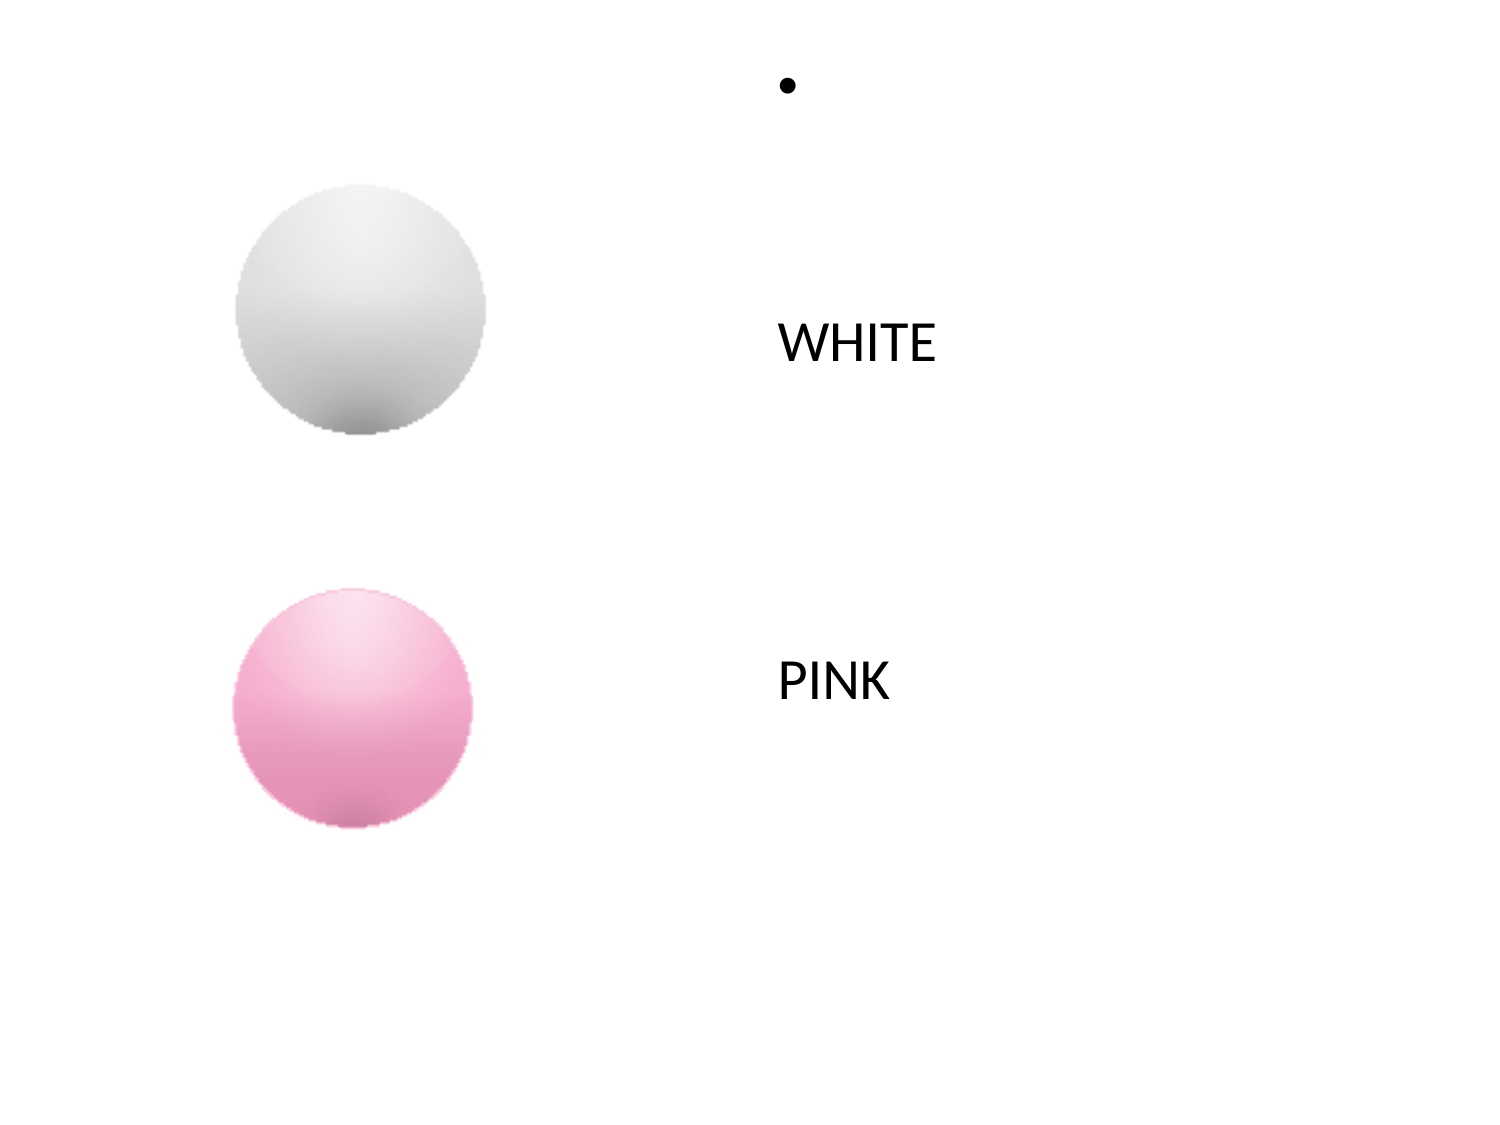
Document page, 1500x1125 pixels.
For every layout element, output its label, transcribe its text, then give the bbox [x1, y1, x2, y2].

list WHITE PINK [762, 42, 1426, 1005]
picture [230, 586, 477, 833]
picture [231, 180, 492, 441]
